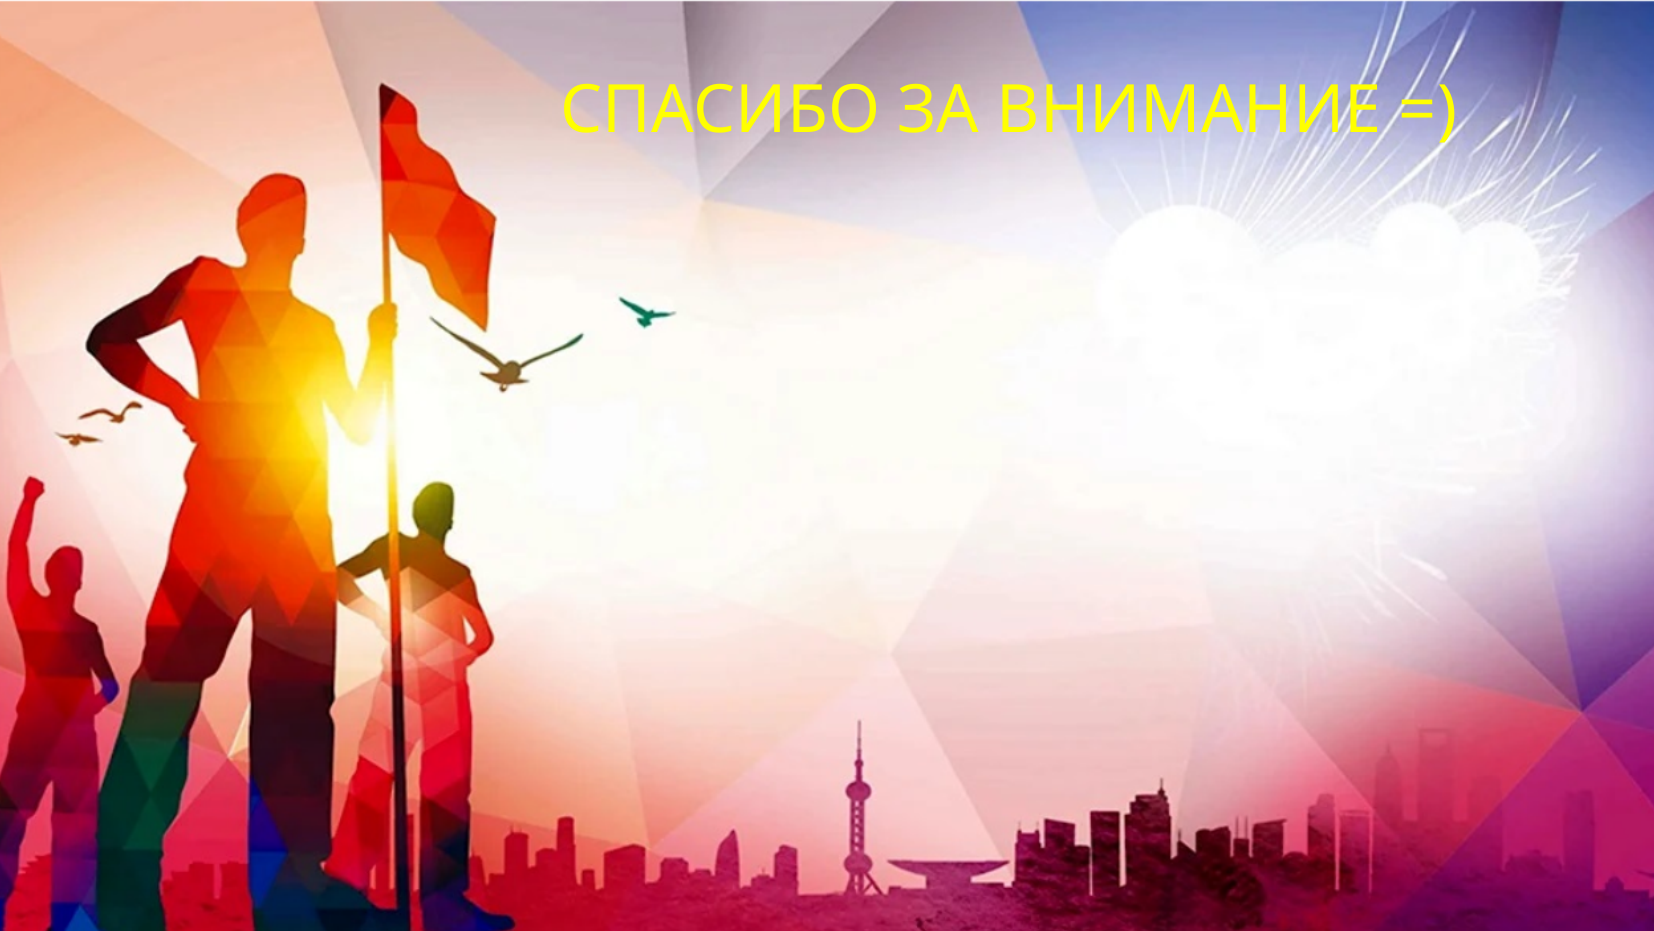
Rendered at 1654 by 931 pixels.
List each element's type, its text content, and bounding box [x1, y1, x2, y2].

picture [0, 0, 1654, 931]
text_box СПАСИБО ЗА ВНИМАНИЕ =) [554, 59, 1464, 152]
